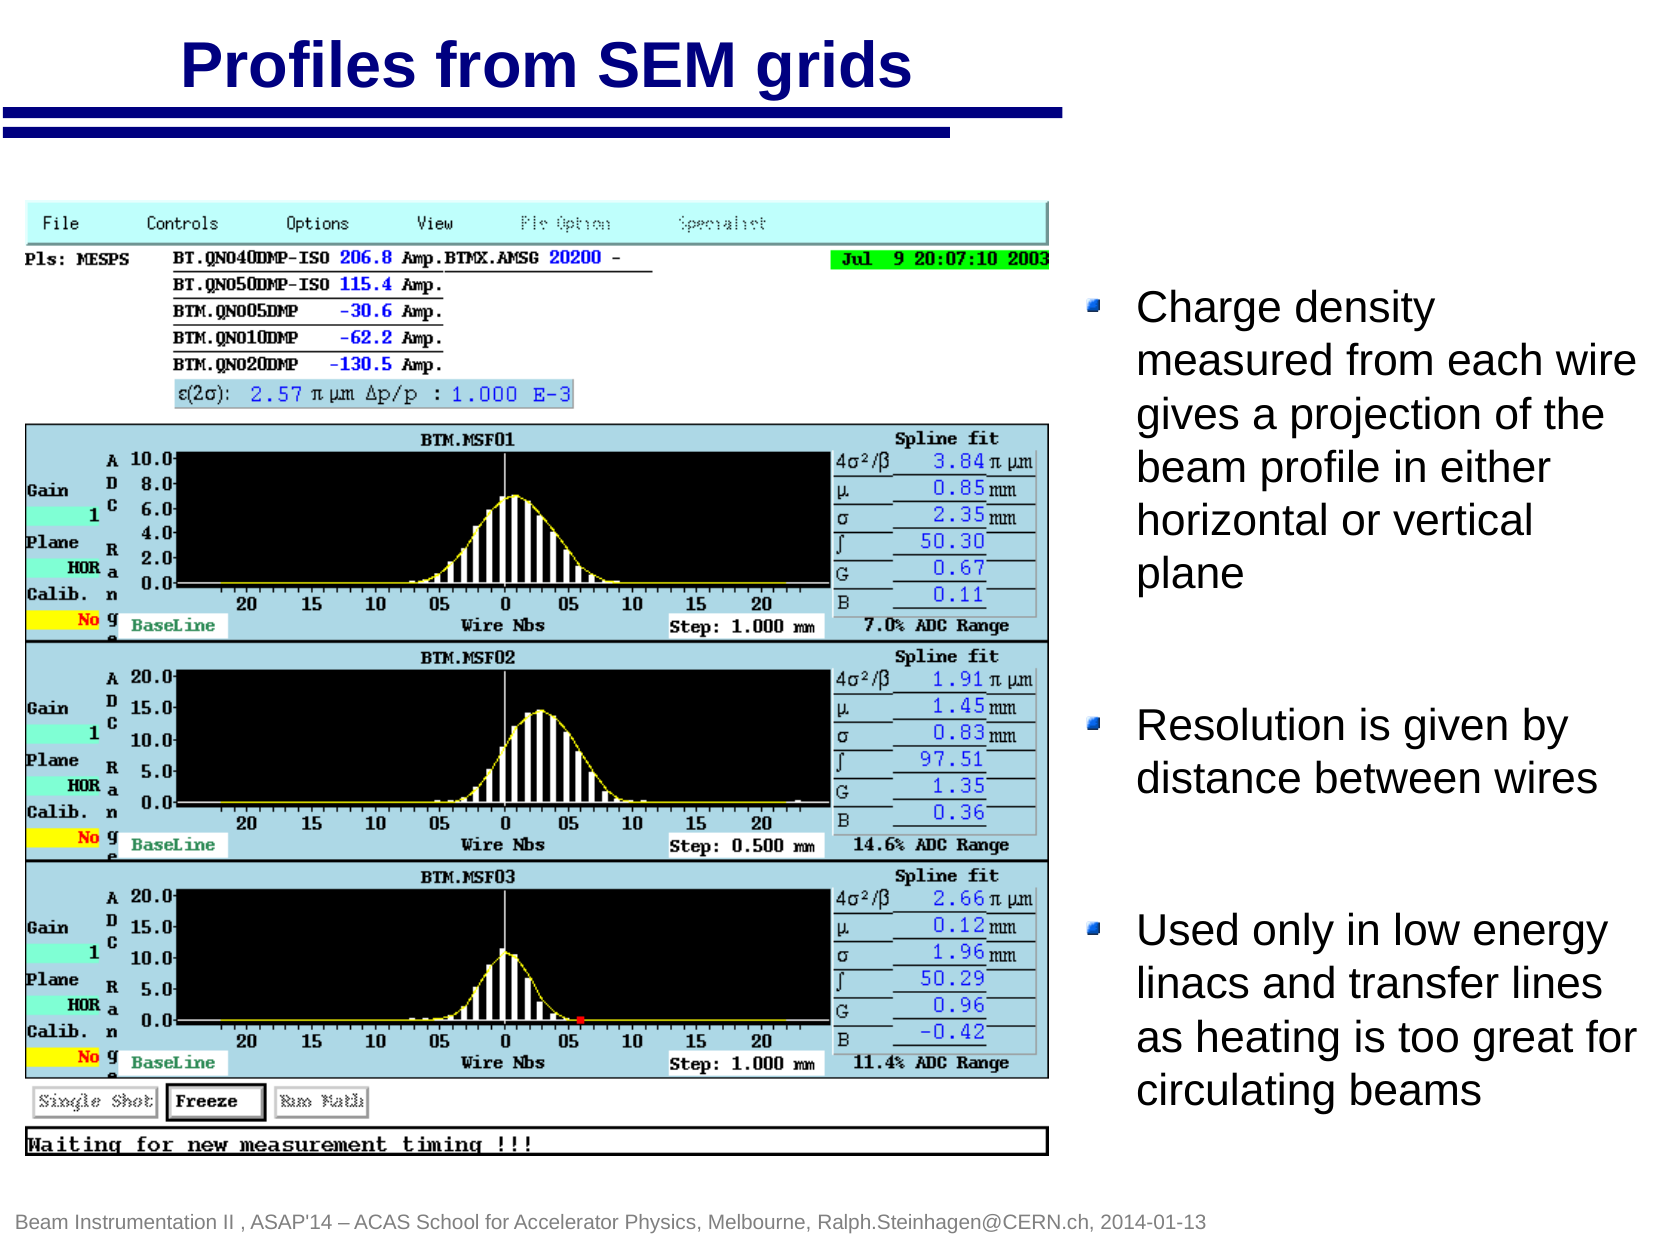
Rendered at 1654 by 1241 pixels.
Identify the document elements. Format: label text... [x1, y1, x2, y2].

list Charge density measured from each wire gives a projection of the beam profile in either horizontal or vertical plane Resolution is given by distance between wires Used only in low energy linacs and transfer lines as heating is too great for circulating beams [1071, 270, 1654, 1128]
title Profiles from SEM grids [165, 0, 1323, 124]
picture [25, 200, 1049, 1156]
